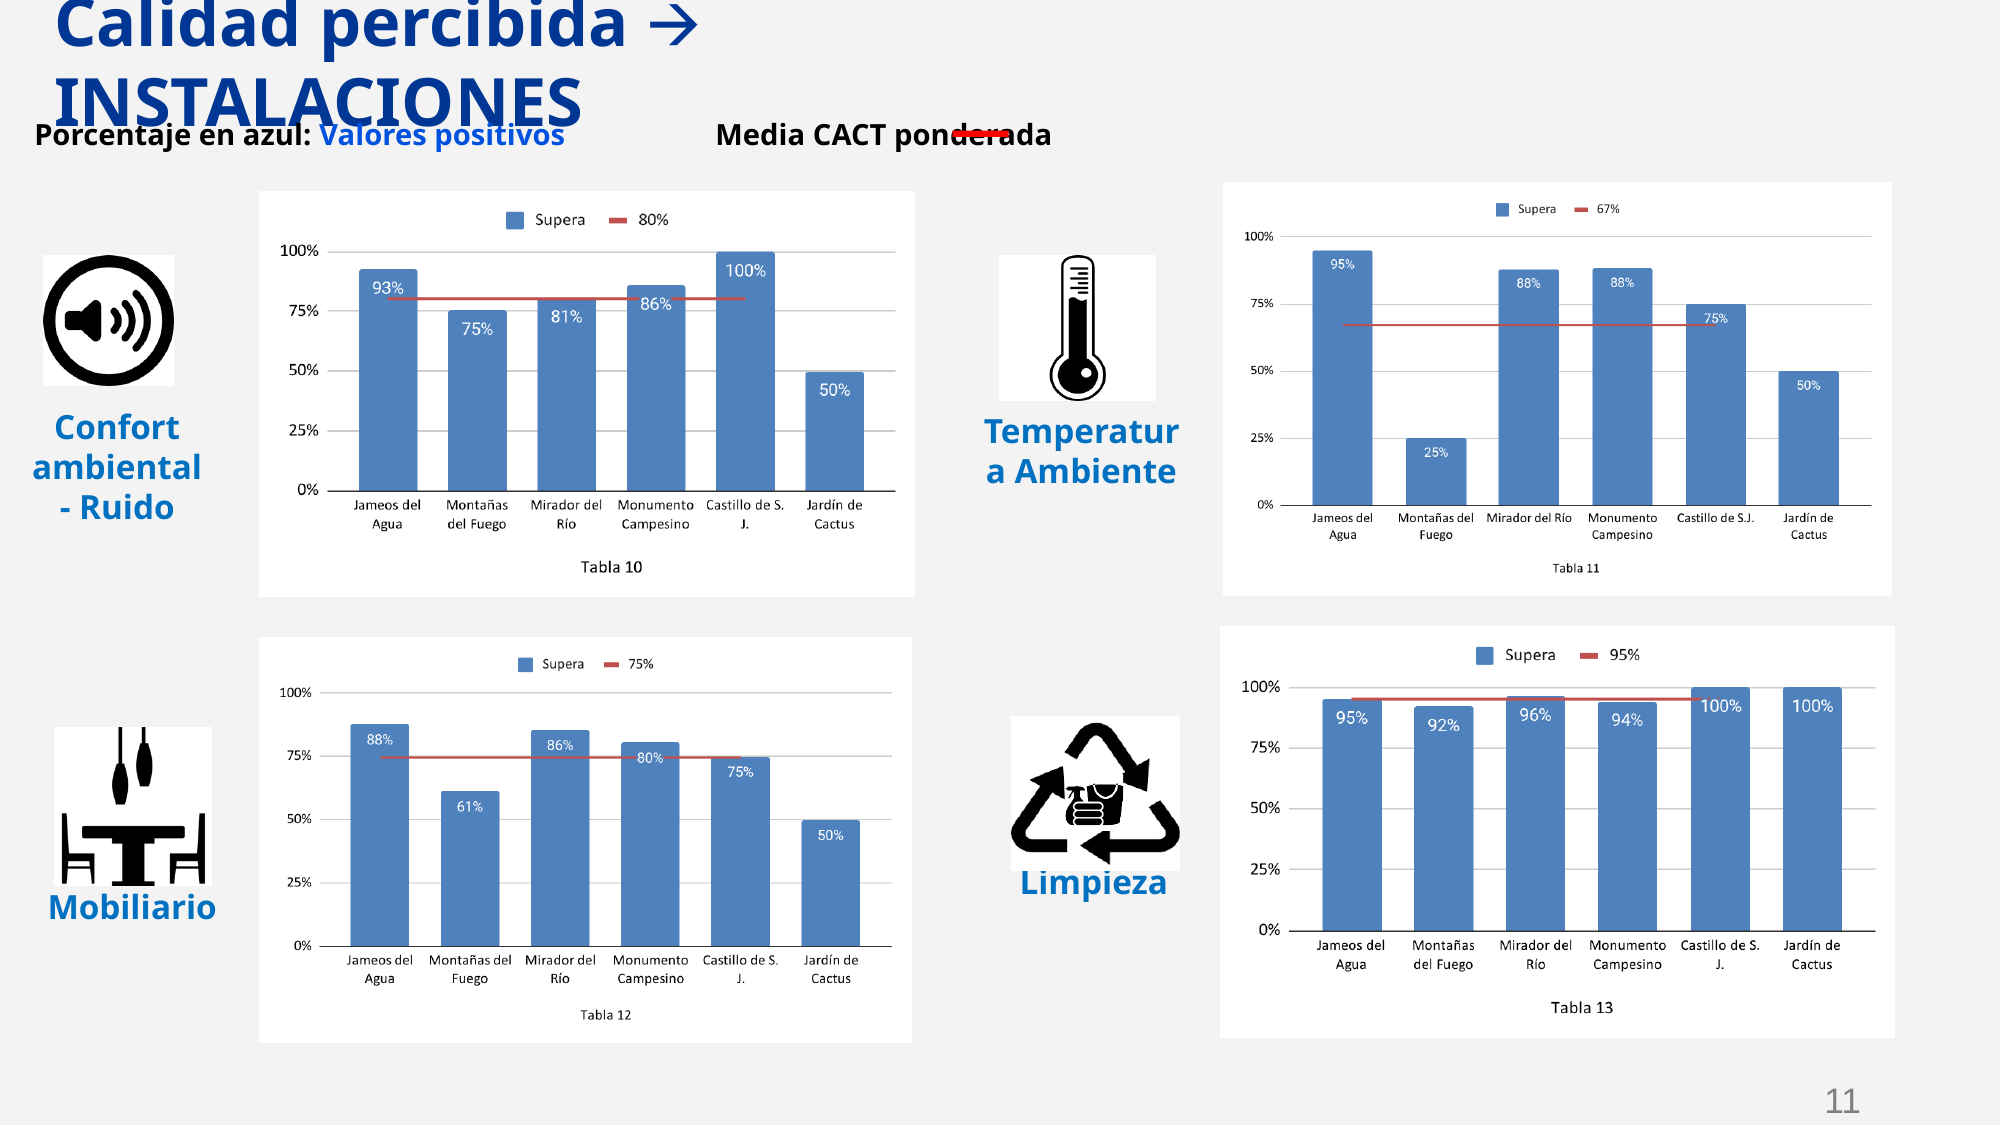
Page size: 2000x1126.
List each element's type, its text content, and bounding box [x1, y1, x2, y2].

text_box Temperatura Ambiente [964, 402, 1199, 499]
text_box Porcentaje en azul: Valores positivos Media CACT ponderada [19, 109, 1988, 158]
picture [999, 255, 1156, 401]
text_box Calidad percibida 🡪 INSTALACIONES [54, 0, 1225, 109]
text_box Limpieza [976, 853, 1211, 909]
picture [1223, 182, 1892, 596]
text_box Confort ambiental - Ruido [8, 398, 227, 535]
picture [259, 637, 912, 1043]
picture [259, 191, 915, 597]
picture [43, 255, 174, 386]
picture [54, 727, 212, 886]
picture [1220, 626, 1895, 1039]
text_box Mobiliario [15, 879, 250, 935]
slide_number 1 [1412, 1069, 1880, 1126]
picture [1011, 716, 1180, 871]
